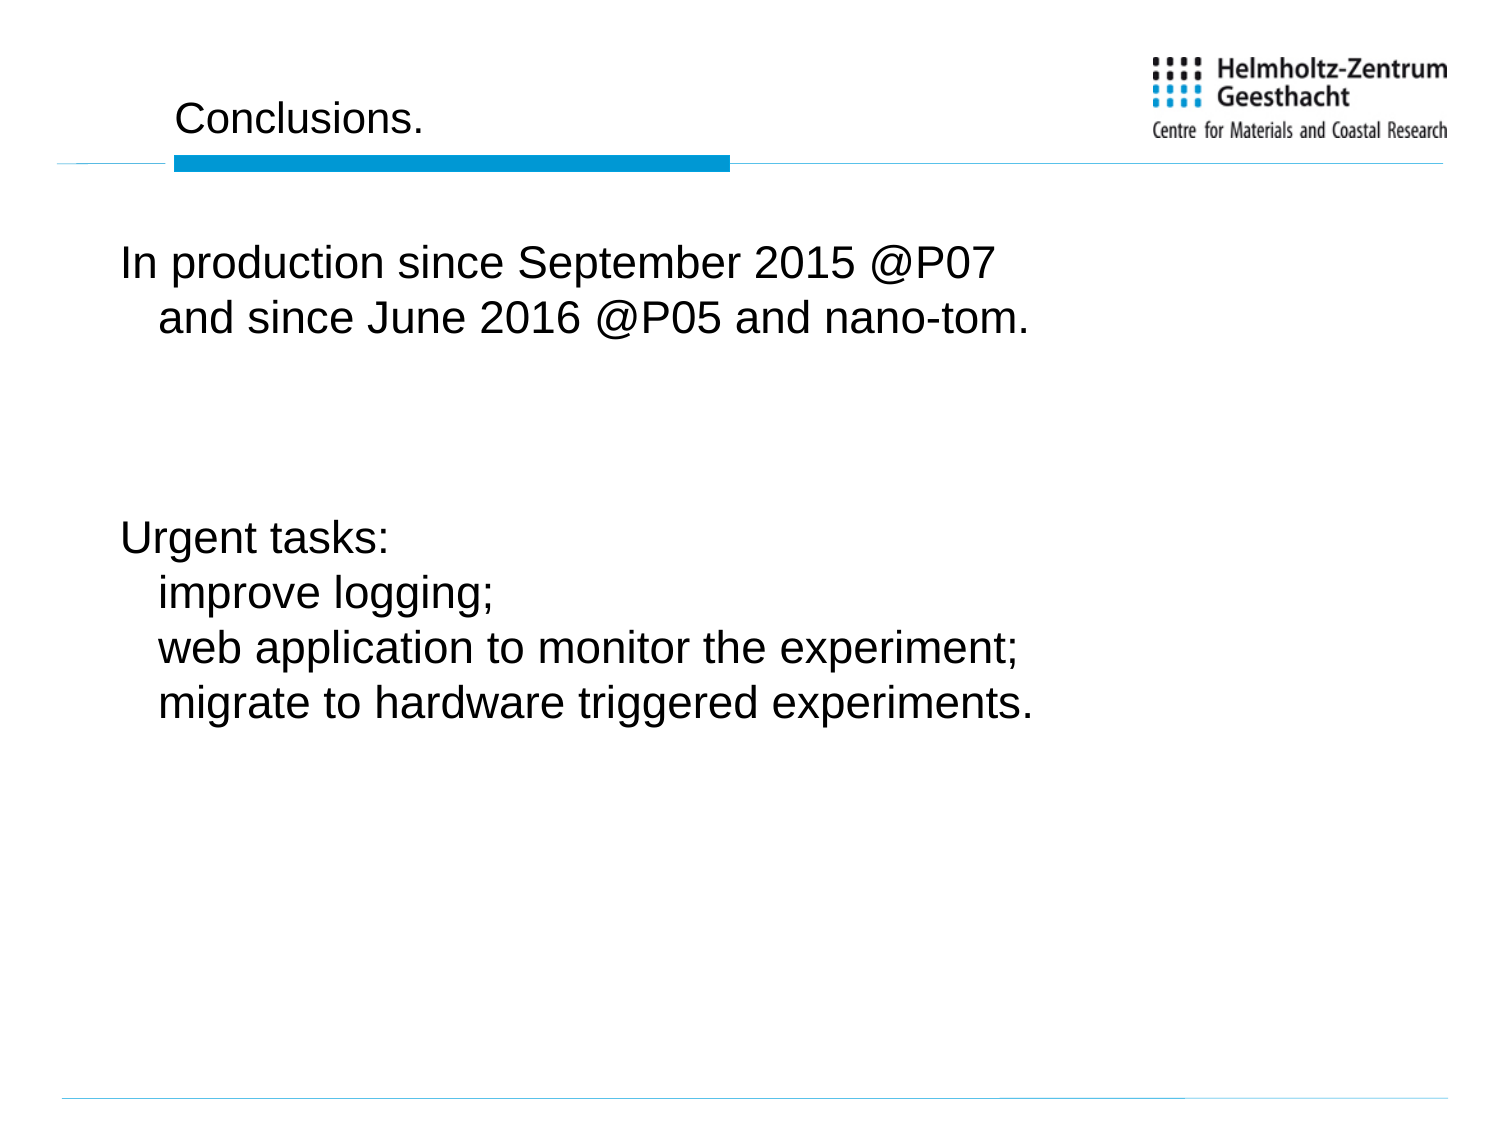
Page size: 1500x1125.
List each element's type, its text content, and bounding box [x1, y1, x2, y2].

text_box Conclusions. [174, 58, 1124, 143]
picture [1153, 57, 1447, 138]
text_box In production since September 2015 @P07 and since June 2016 @P05 and nano-tom. Urgent tasks: improve logging; web application to monitor the experiment; migrate to hardware triggered experiments. [105, 224, 1426, 961]
